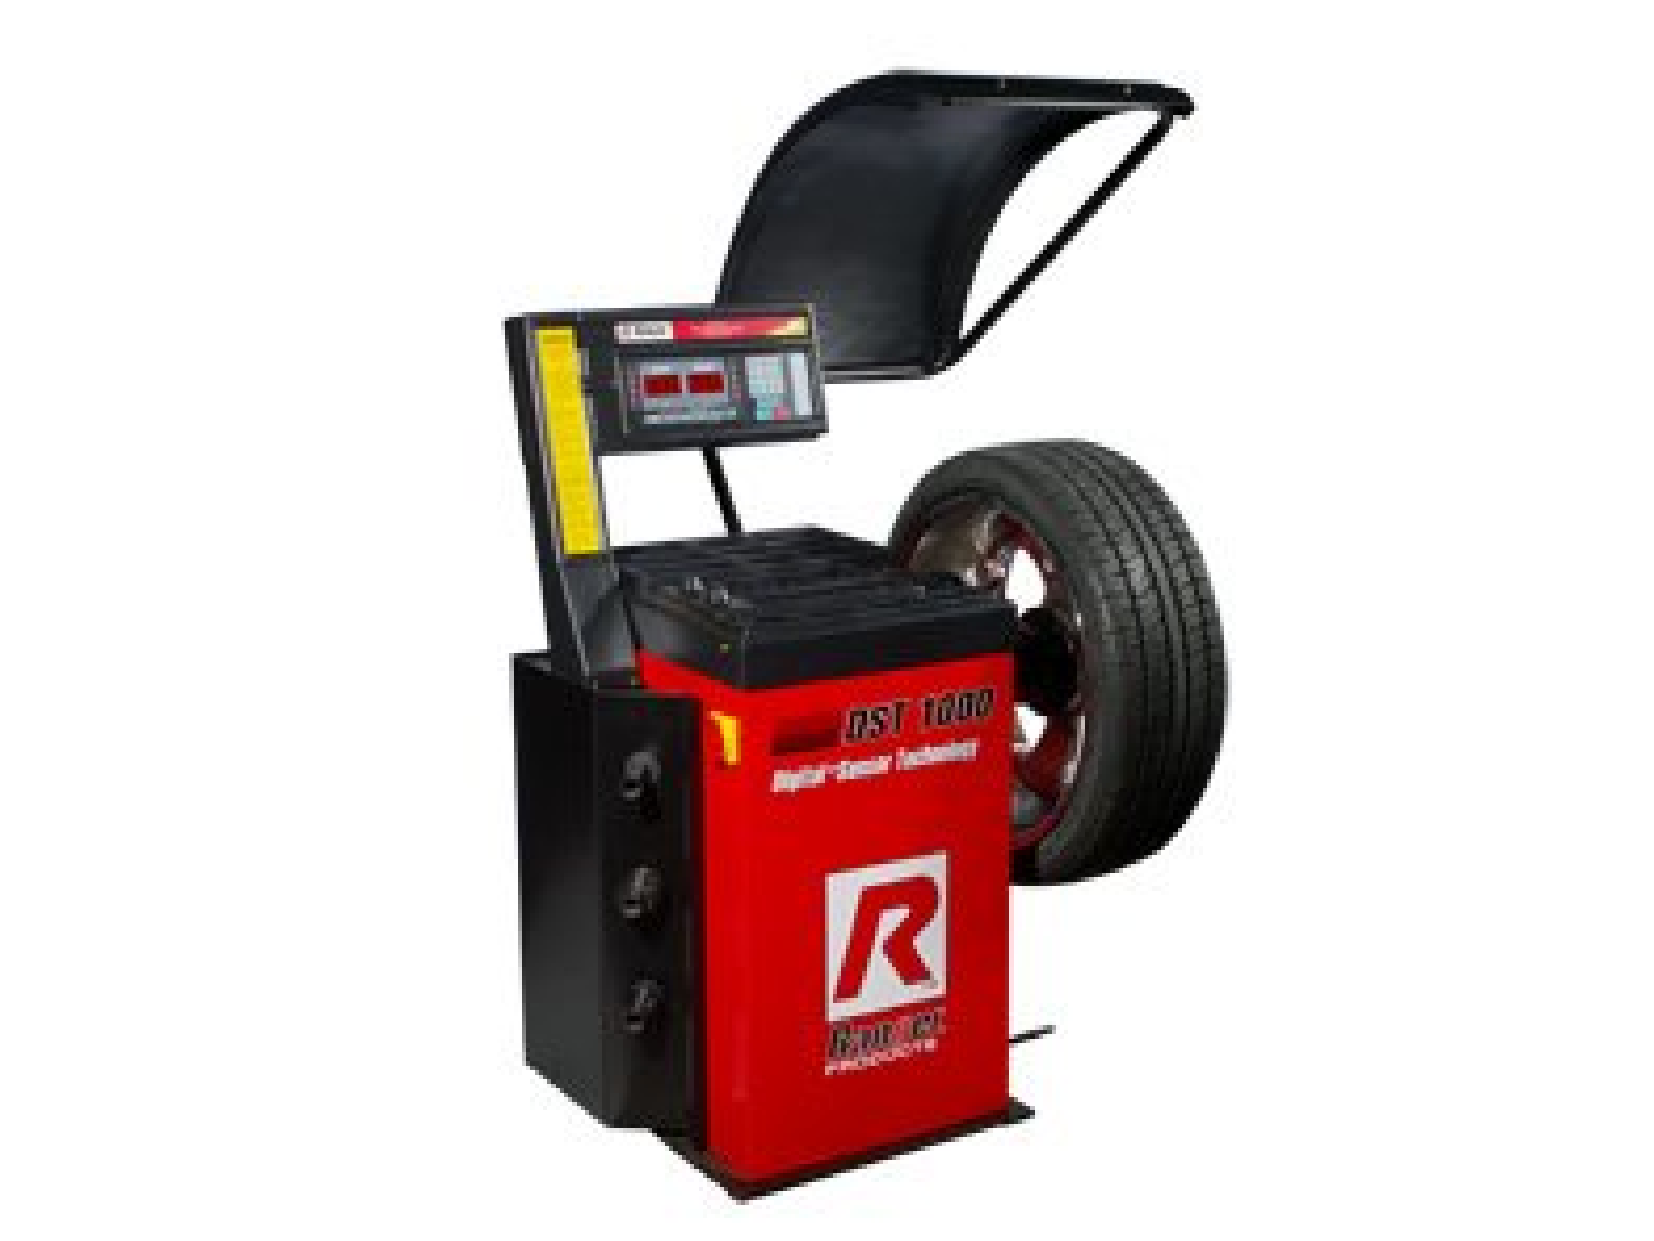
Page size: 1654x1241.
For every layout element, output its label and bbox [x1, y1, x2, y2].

picture [262, 0, 1426, 1241]
